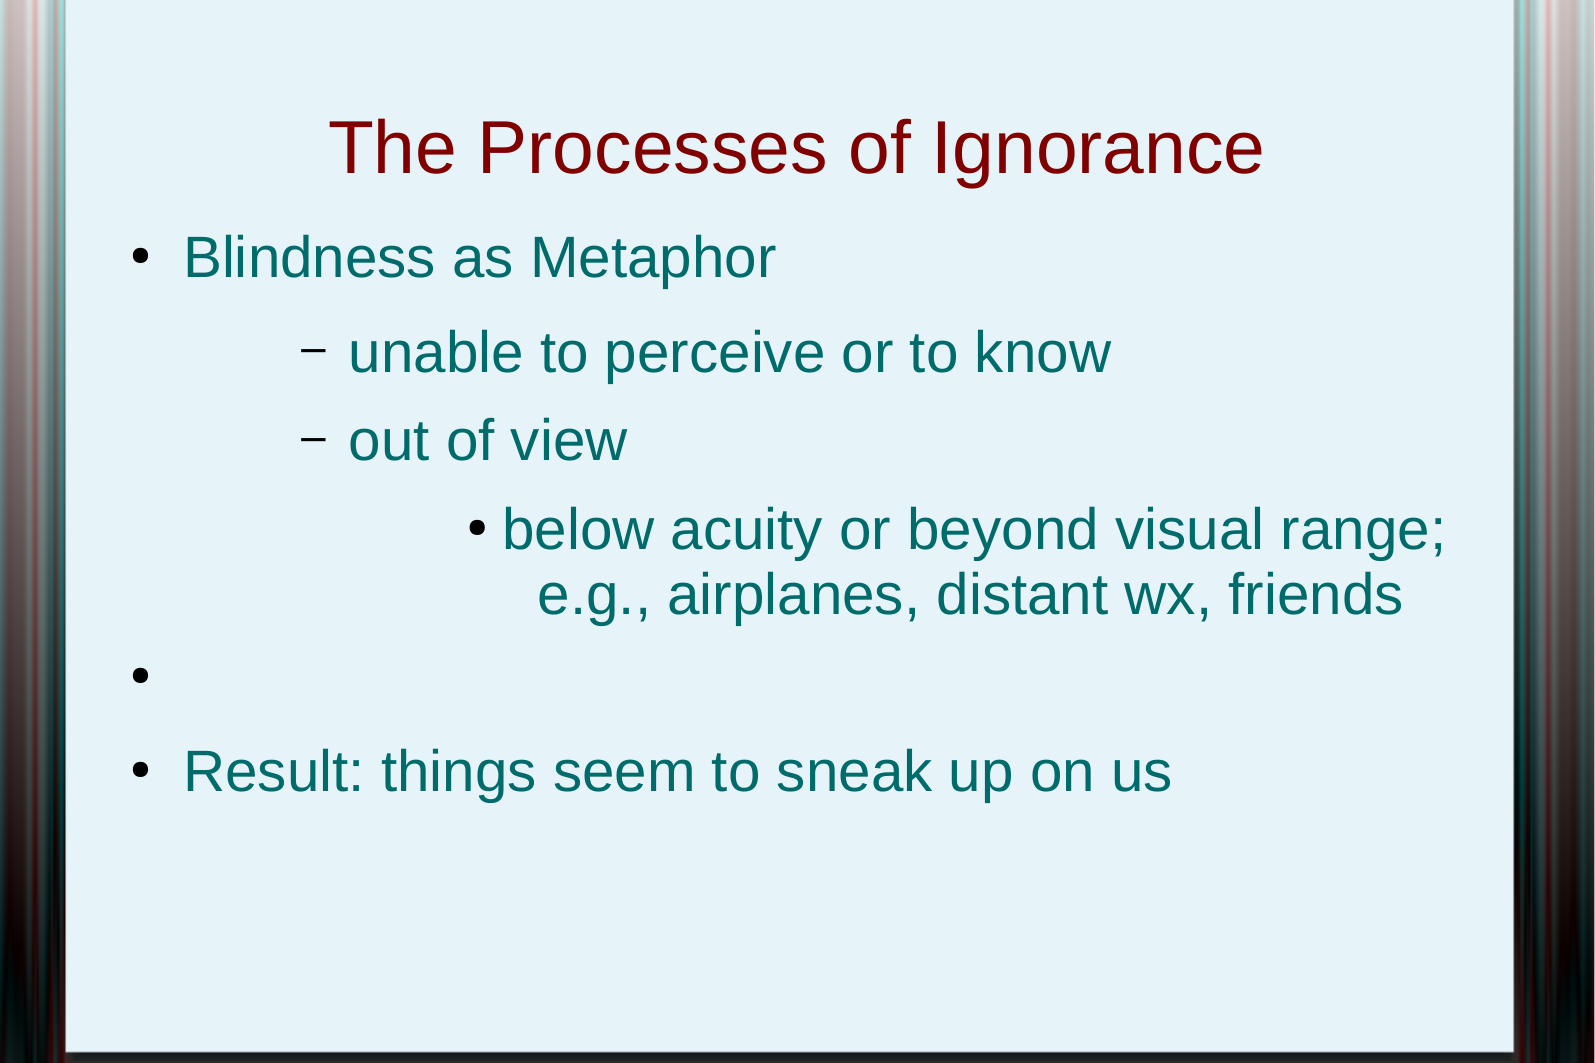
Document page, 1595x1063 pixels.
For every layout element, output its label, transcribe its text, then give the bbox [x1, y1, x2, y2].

list Blindness as Metaphor unable to perceive or to know out of view below acuity or beyond visual range; e.g., airplanes, distant wx, friends Result: things seem to sneak up on us [112, 225, 1463, 1013]
picture [0, 0, 1595, 1063]
title The Processes of Ignorance [113, 83, 1481, 213]
